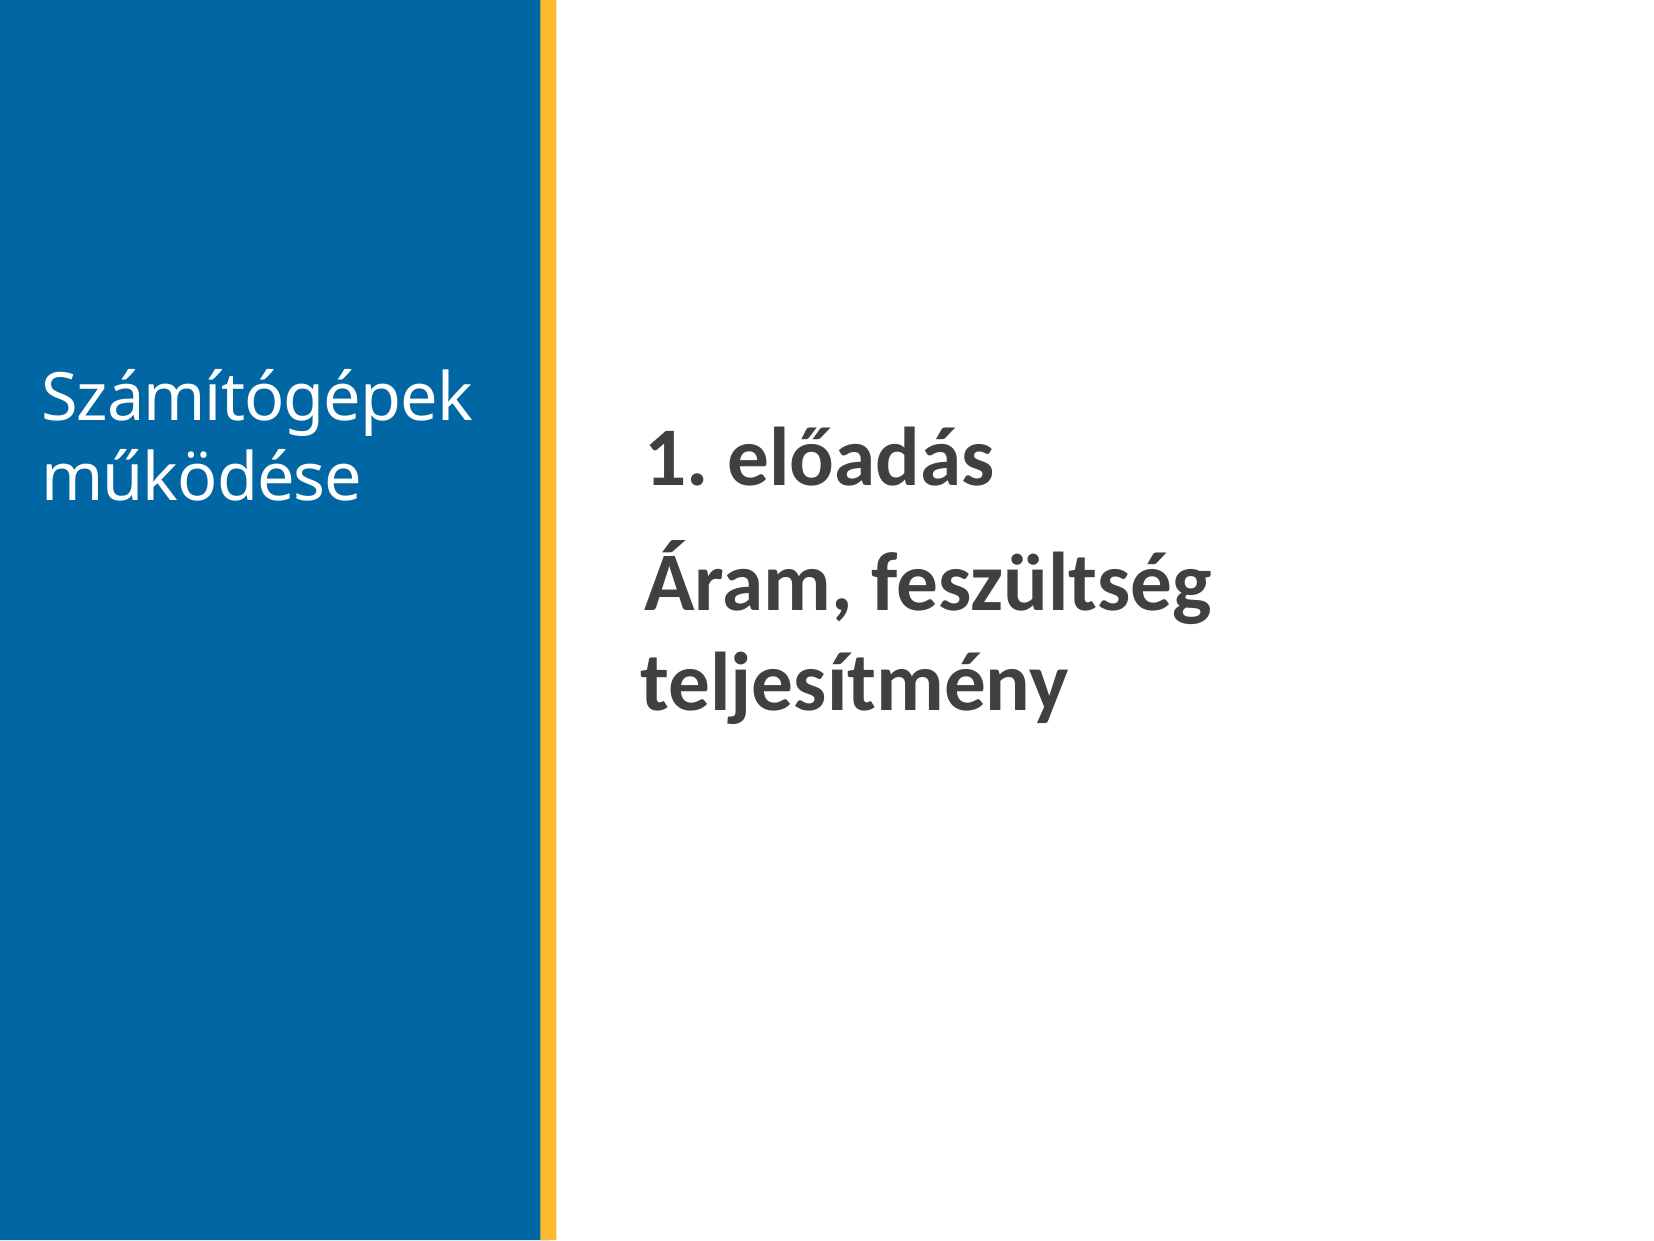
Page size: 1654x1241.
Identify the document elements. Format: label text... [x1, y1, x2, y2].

title Számítógépek működése [25, 107, 497, 521]
list 1. előadás Áram, feszültség teljesítmény [625, 132, 1532, 1084]
